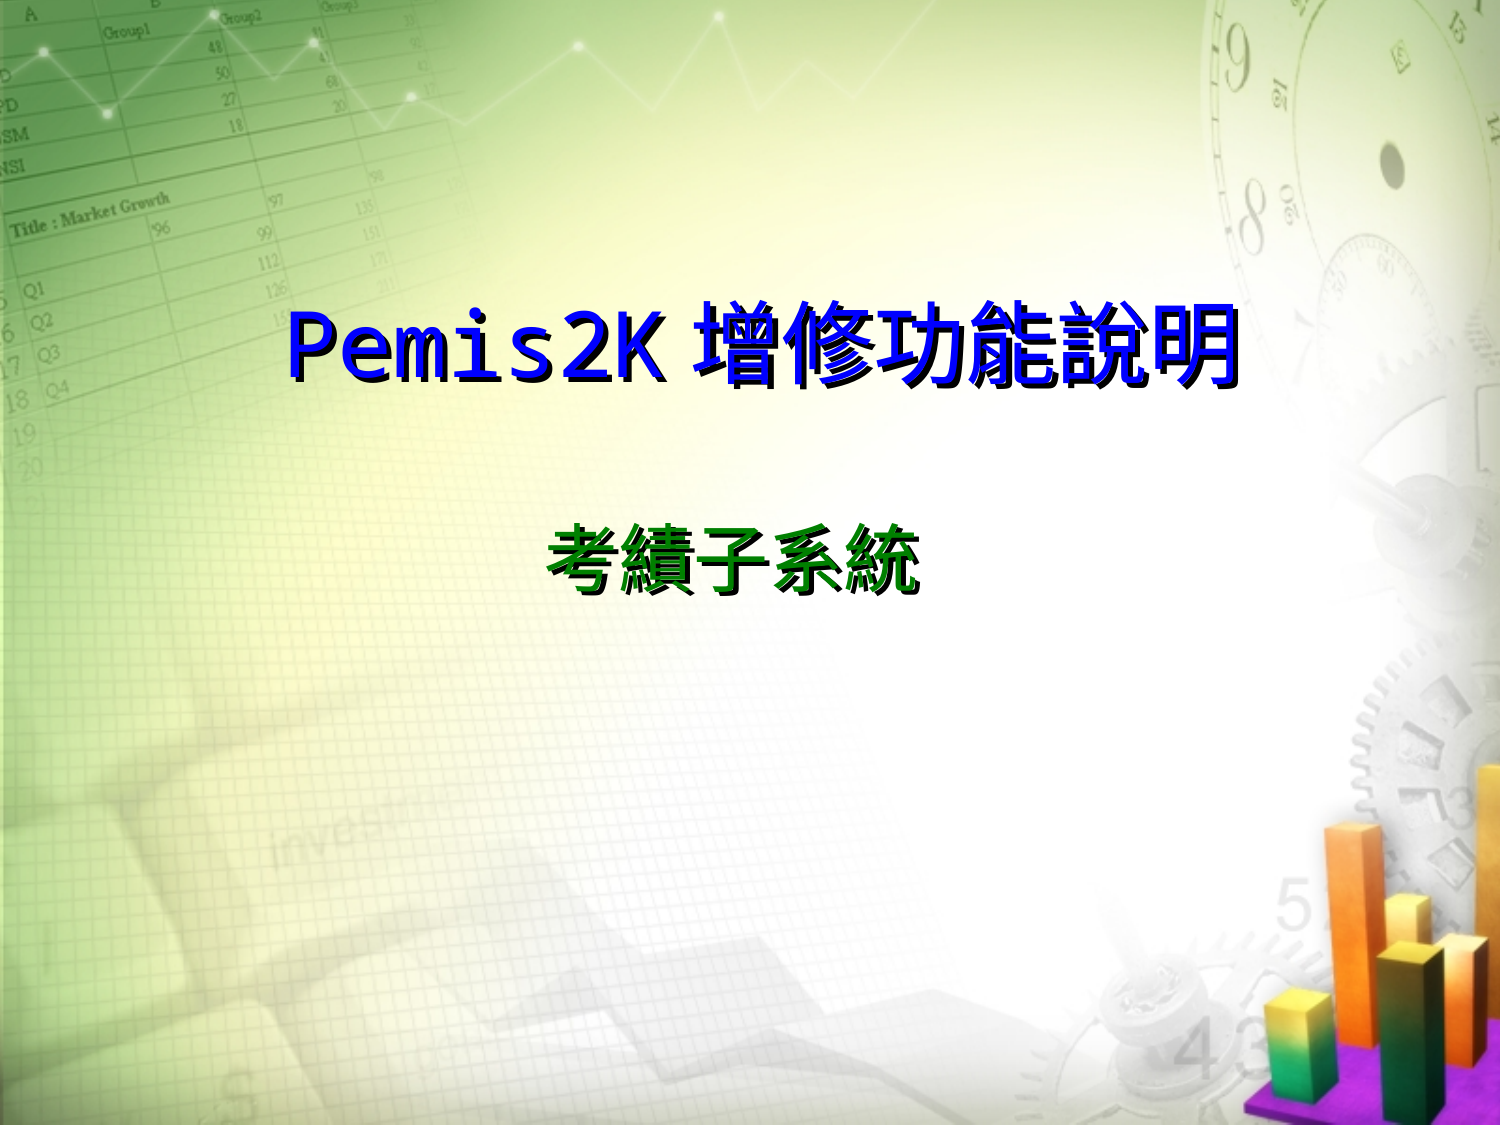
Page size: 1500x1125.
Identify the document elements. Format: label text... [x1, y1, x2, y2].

title Pemis2K增修功能說明 [123, 220, 1399, 462]
picture [0, 0, 1500, 1125]
subtitle 考績子系統 [206, 503, 1257, 791]
